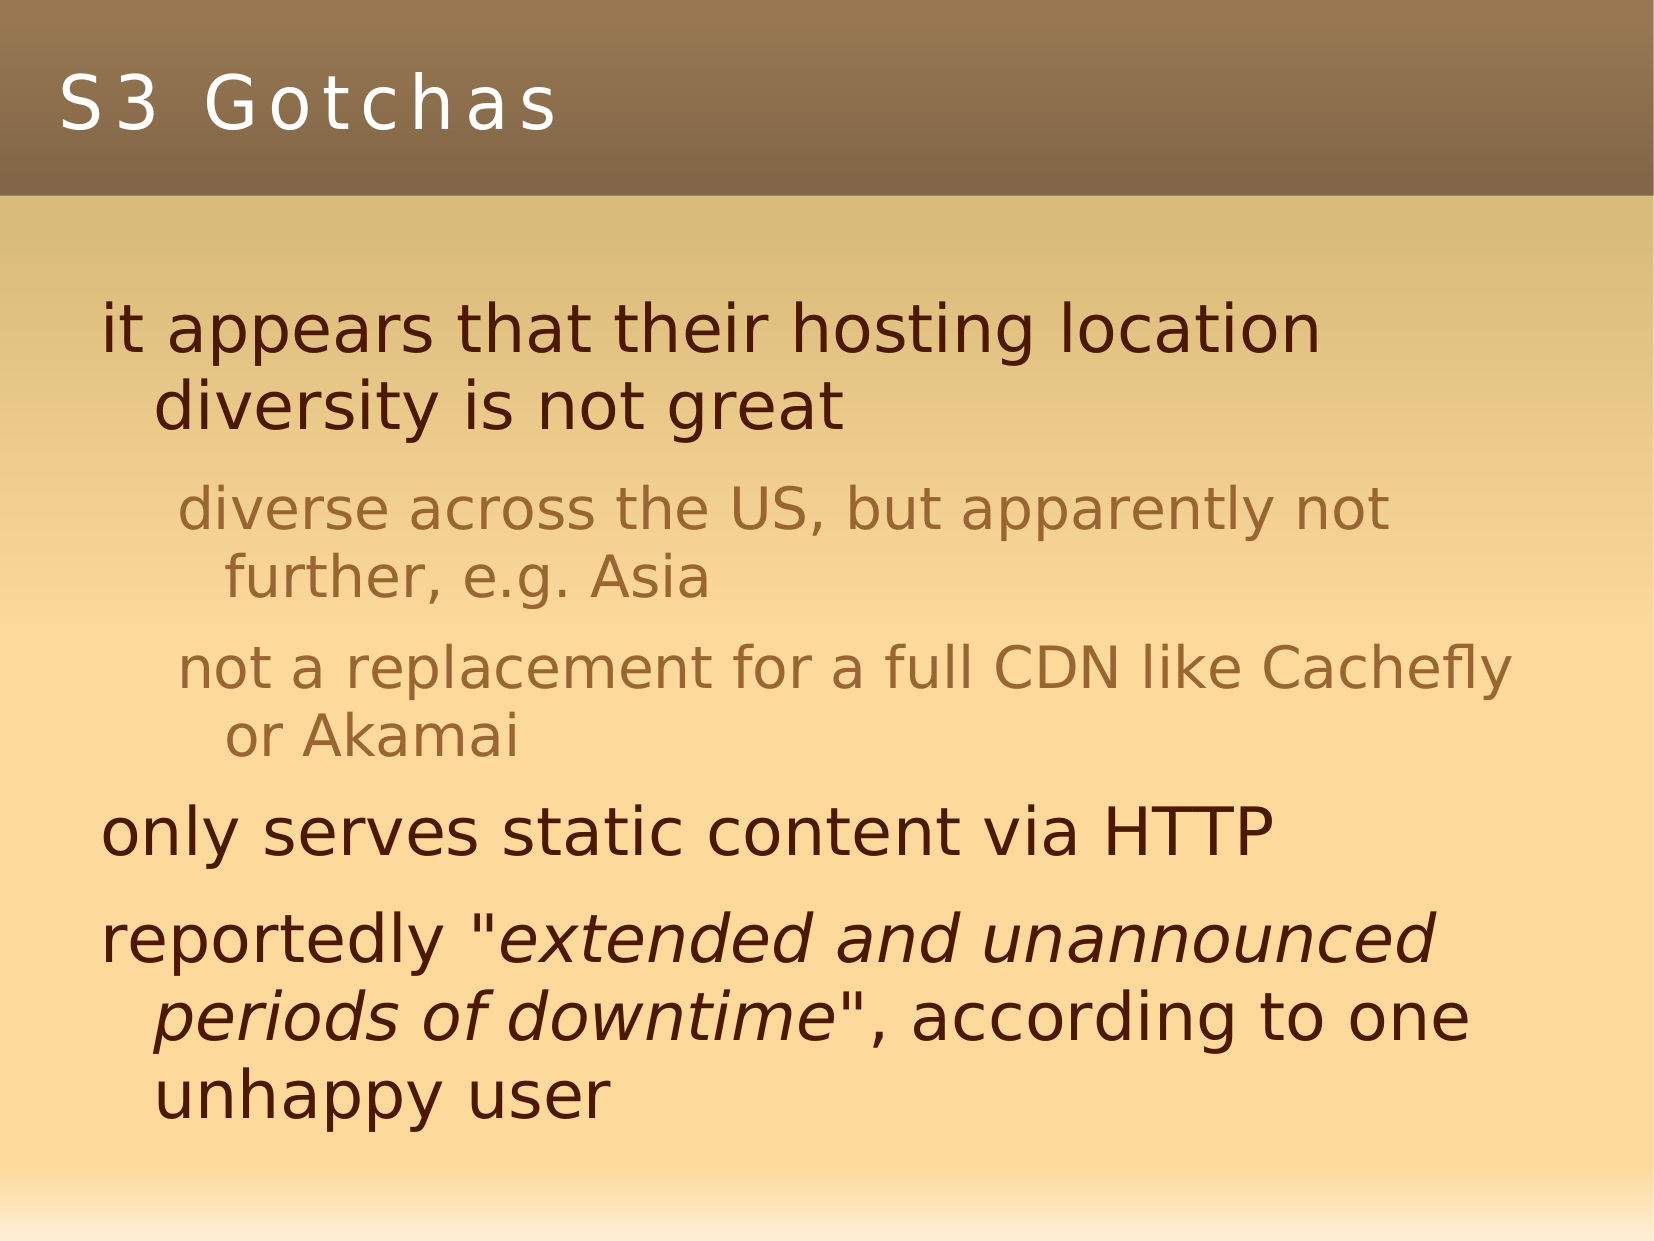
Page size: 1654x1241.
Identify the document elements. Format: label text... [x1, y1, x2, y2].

list it appears that their hosting location diversity is not great diverse across the US, but apparently not further, e.g. Asia not a replacement for a full CDN like Cachefly or Akamai only serves static content via HTTP reportedly "extended and unannounced periods of downtime", according to one unhappy user [82, 290, 1571, 1135]
picture [0, 0, 1654, 1241]
title S3 Gotchas [59, 29, 1595, 178]
